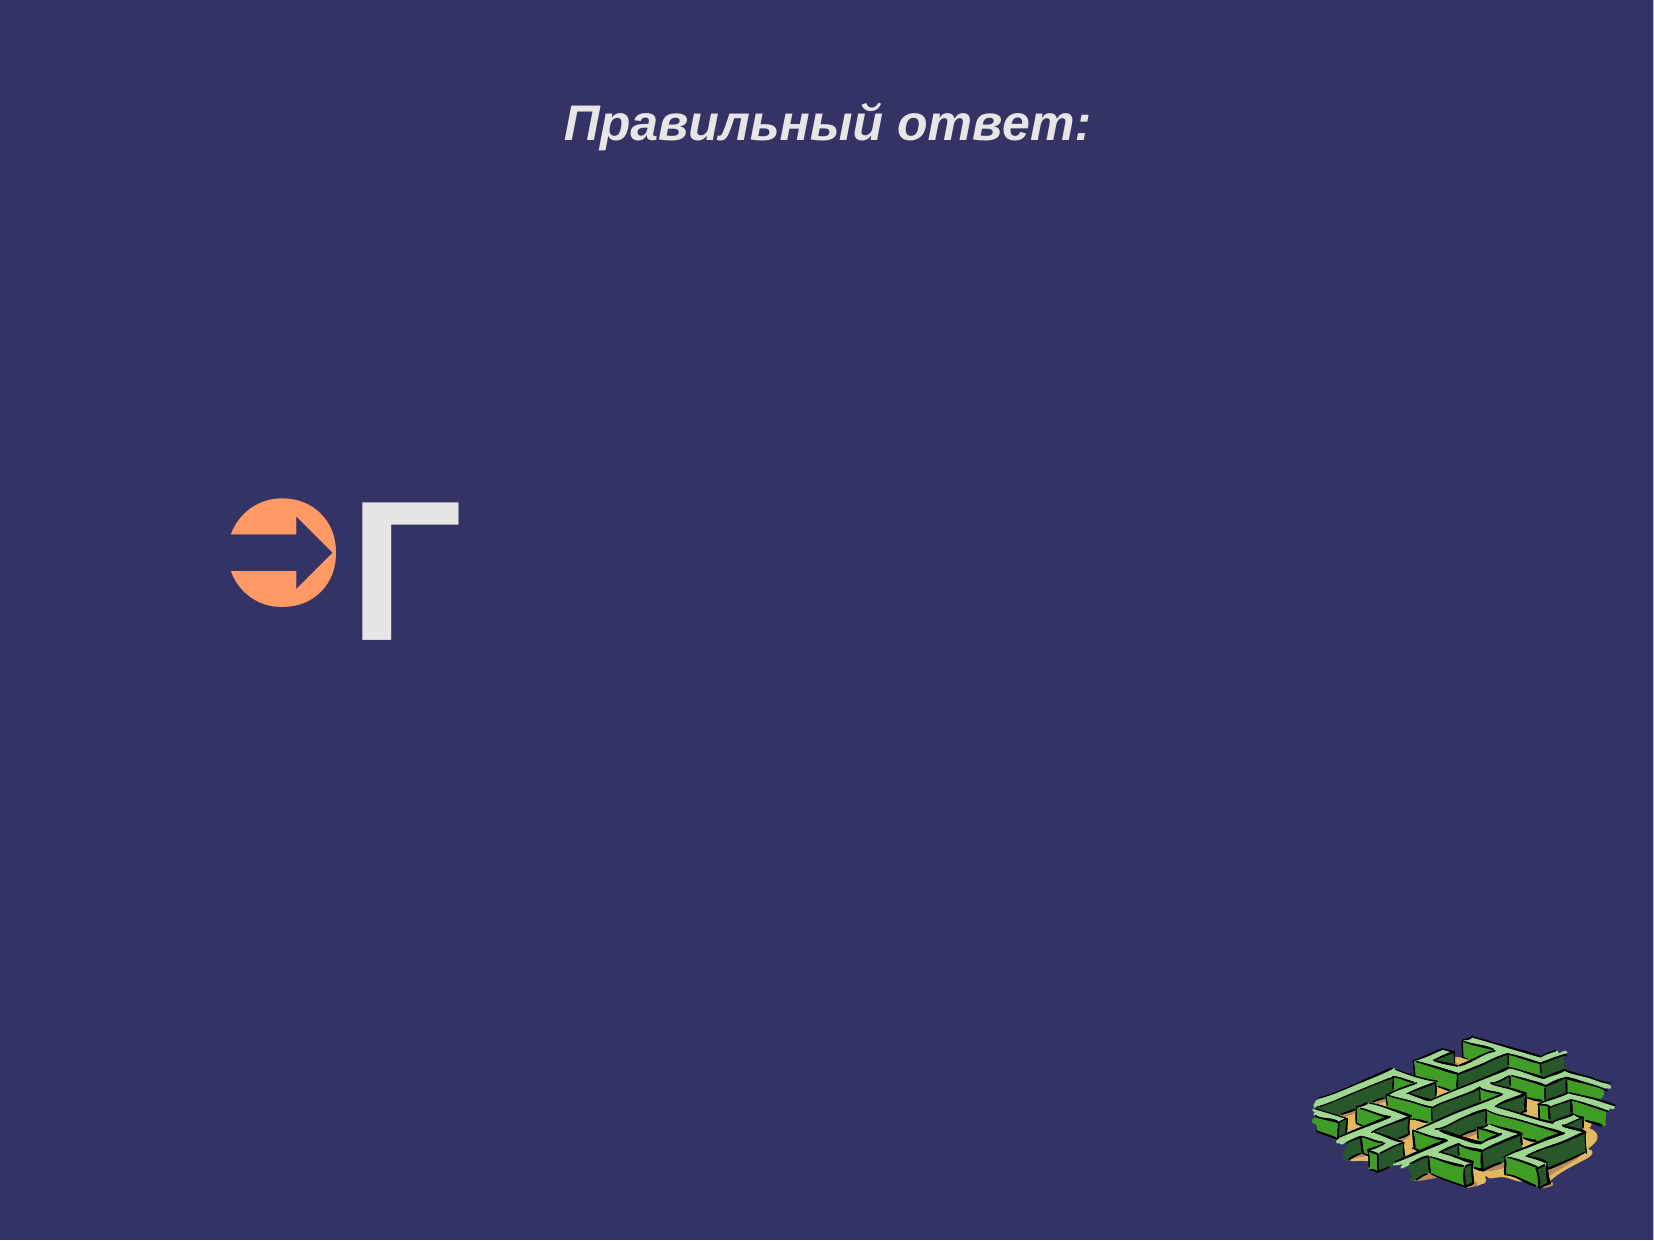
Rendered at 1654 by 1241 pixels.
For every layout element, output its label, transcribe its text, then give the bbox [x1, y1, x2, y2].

title Правильный ответ: [121, 19, 1534, 227]
list Г [203, 236, 1595, 1187]
